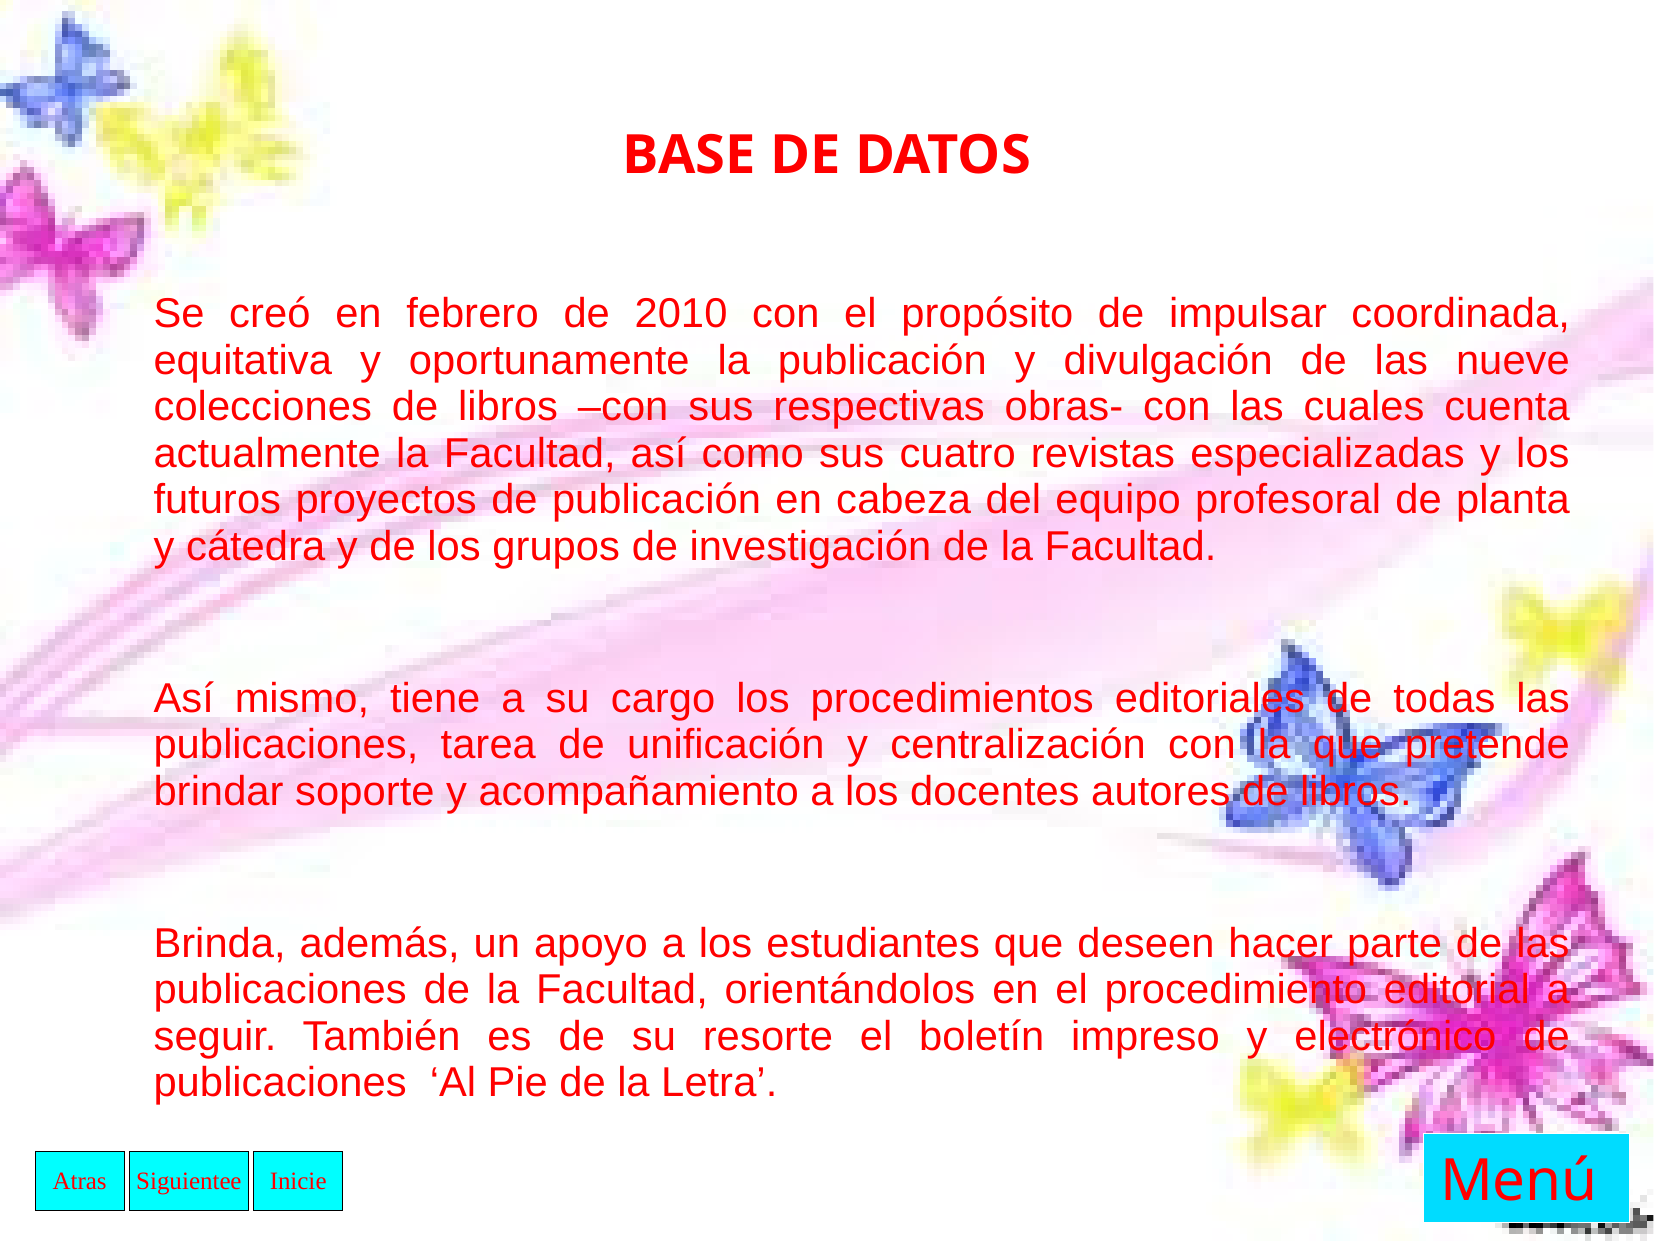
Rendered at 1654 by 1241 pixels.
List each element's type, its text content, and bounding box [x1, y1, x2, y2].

picture [0, 0, 1654, 1241]
text_box Menú [1423, 1133, 1630, 1223]
text_box Siguientee [129, 1151, 249, 1211]
title BASE DE DATOS [82, 56, 1571, 250]
list Se creó en febrero de 2010 con el propósito de impulsar coordinada, equitativa y oportunamente la publicación y divulgación de las nueve colecciones de libros –con sus respectivas obras- con las cuales cuenta actualmente la Facultad, así como sus cuatro revistas especializadas y los futuros proyectos de publicación en cabeza del equipo profesoral de planta y cátedra y de los grupos de investigación de la Facultad. Así mismo, tiene a su cargo los procedimientos editoriales de todas las publicaciones, tarea de unificación y centralización con la que pretende brindar soporte y acompañamiento a los docentes autores de libros. Brinda, además, un apoyo a los estudiantes que deseen hacer parte de las publicaciones de la Facultad, orientándolos en el procedimiento editorial a seguir. También es de su resorte el boletín impreso y electrónico de publicaciones ‘Al Pie de la Letra’. [82, 290, 1571, 1110]
text_box Atras [35, 1151, 125, 1211]
text_box Inicie [253, 1151, 343, 1211]
